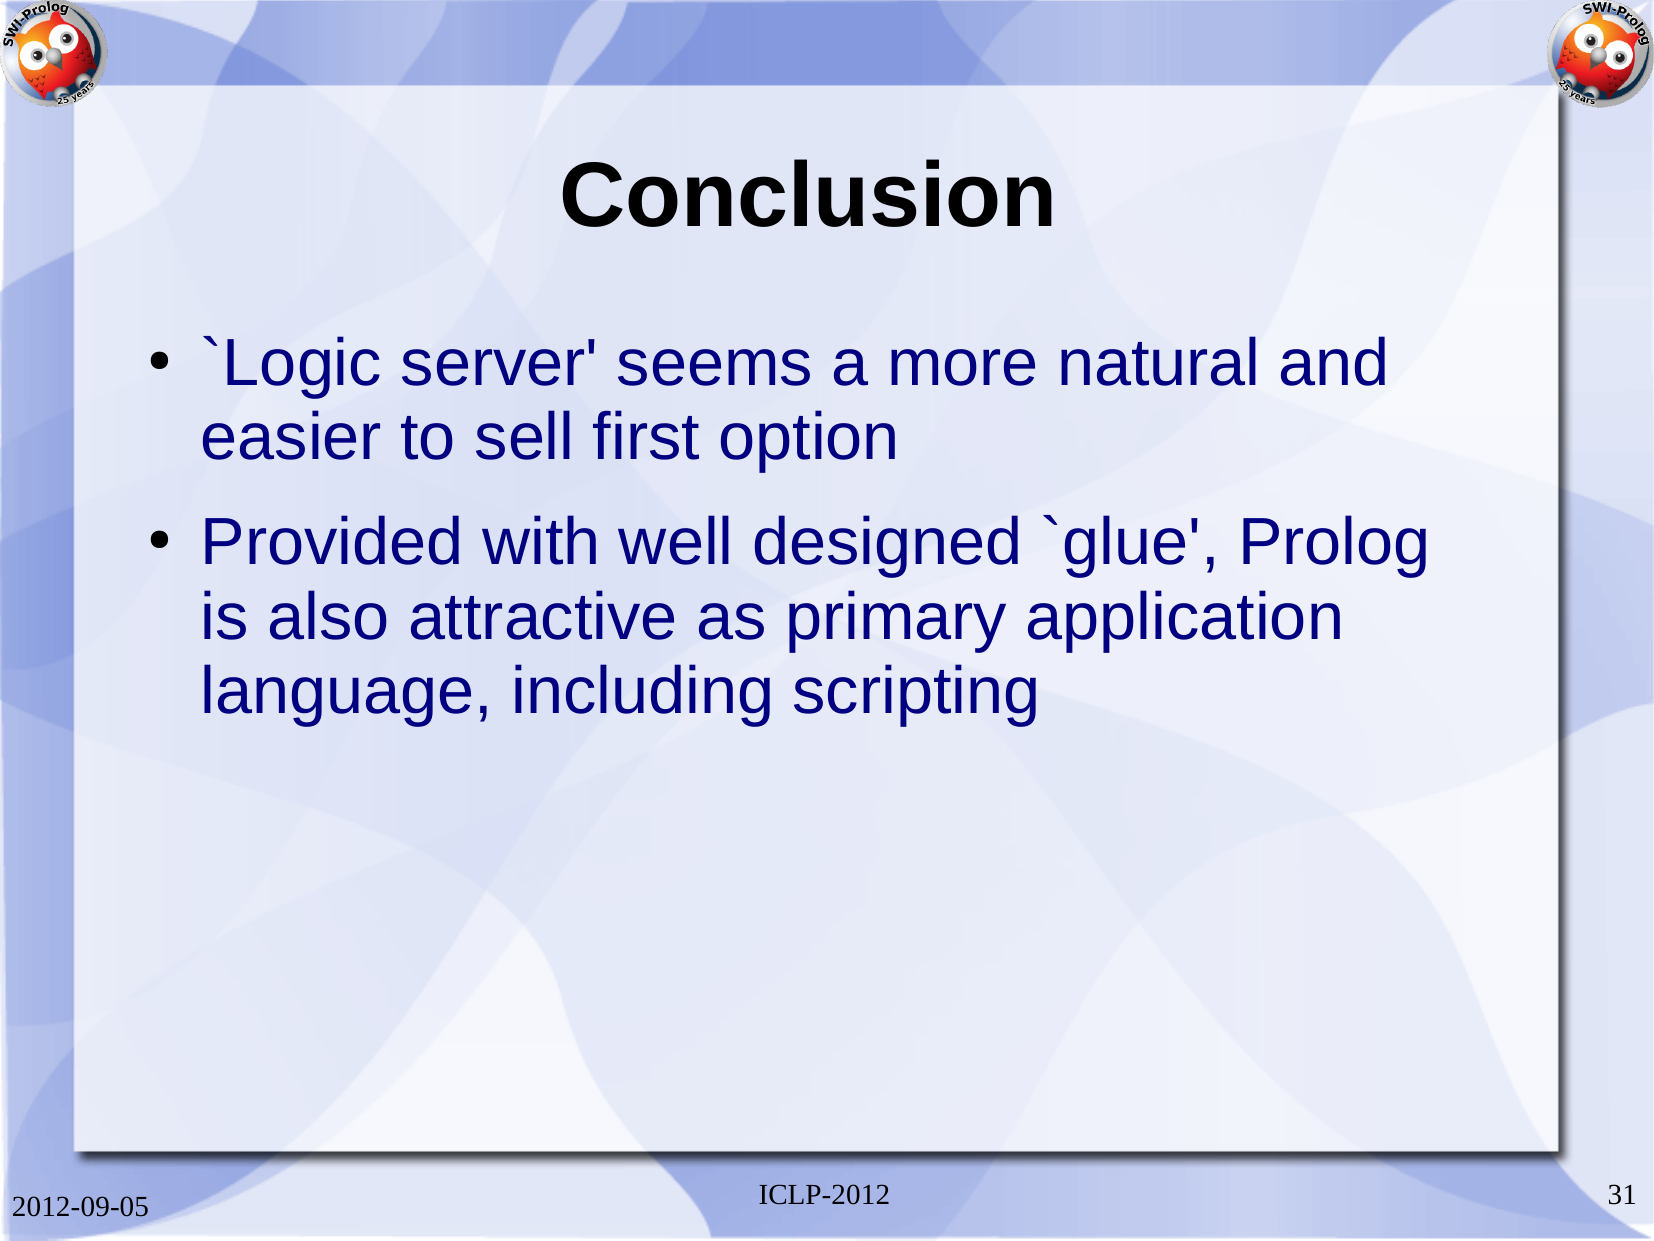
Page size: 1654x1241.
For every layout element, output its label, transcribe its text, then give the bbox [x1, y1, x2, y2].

title Conclusion [82, 90, 1536, 298]
list `Logic server' seems a more natural and easier to sell first option Provided with well designed `glue', Prolog is also attractive as primary application language, including scripting [129, 324, 1489, 1045]
picture [0, 0, 1654, 1241]
